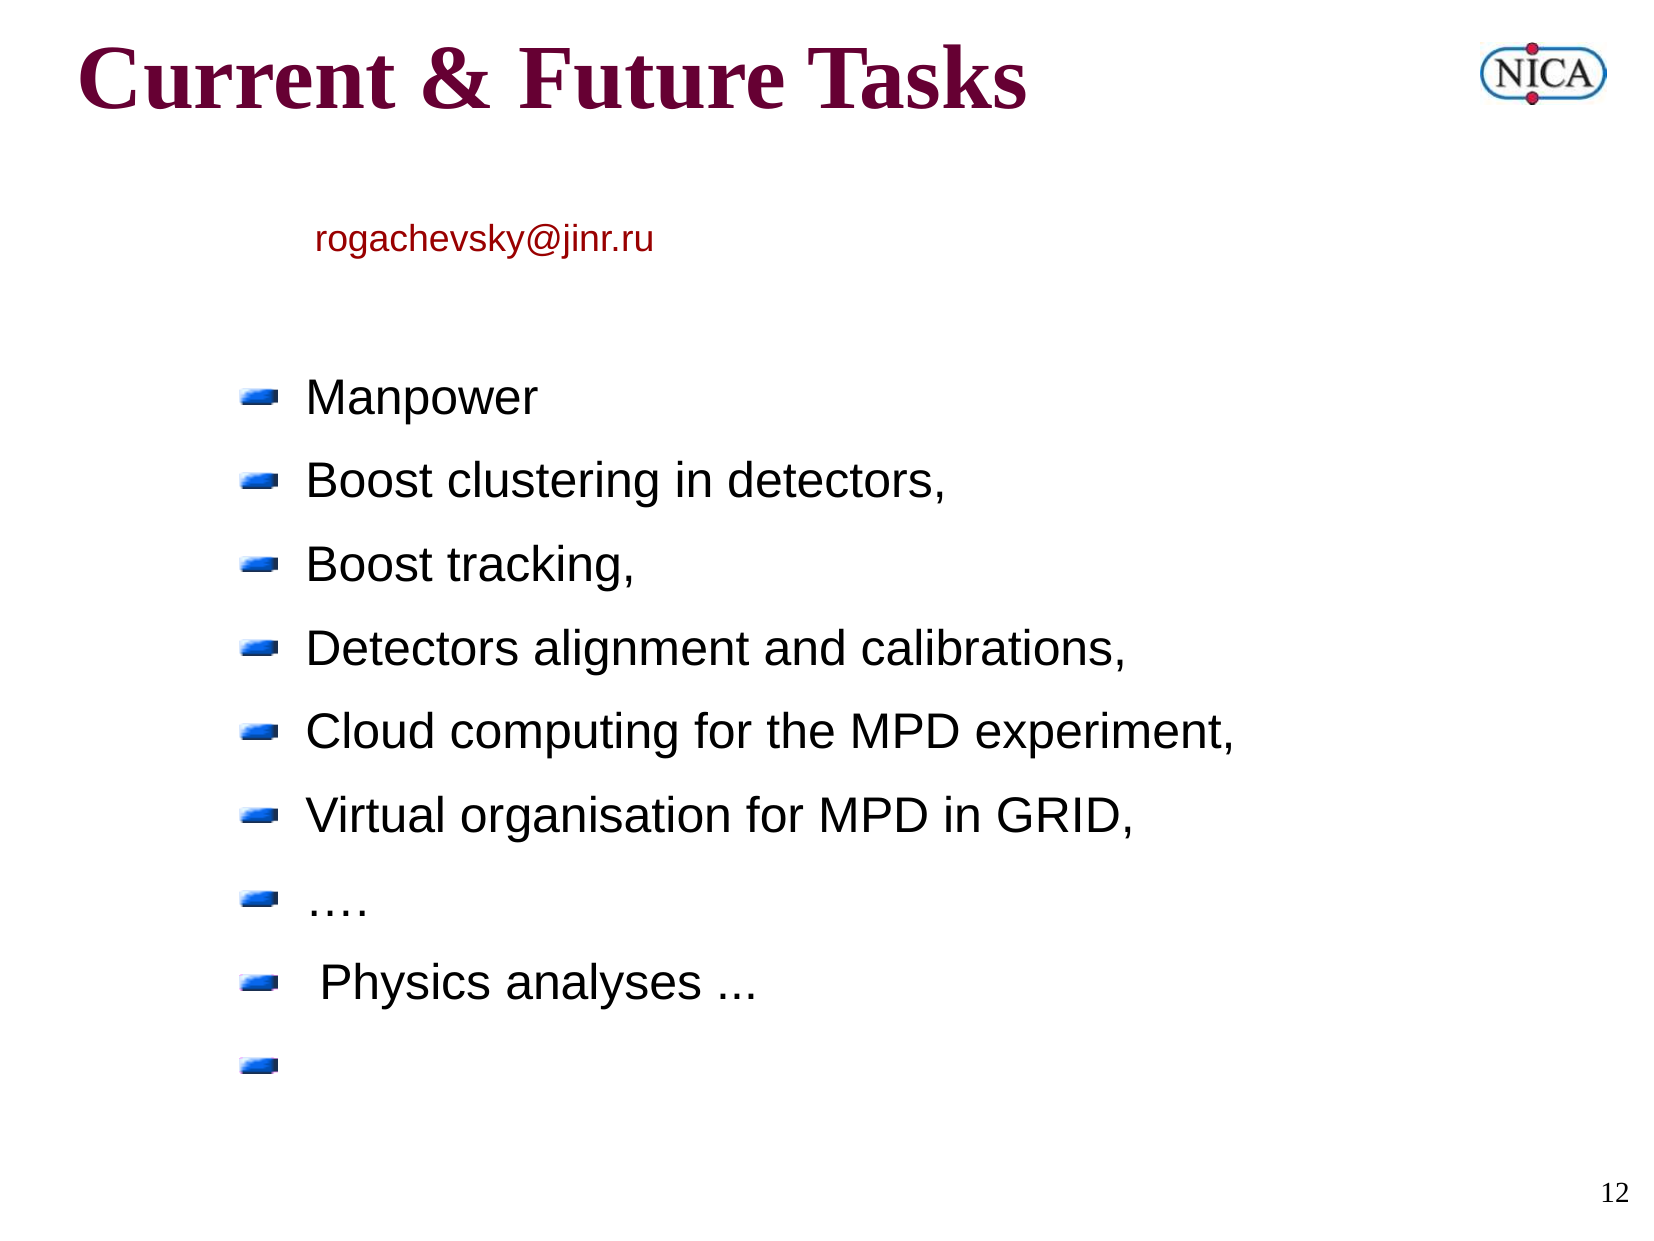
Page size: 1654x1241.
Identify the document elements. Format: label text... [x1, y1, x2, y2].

picture [1565, 42, 1607, 105]
text_box rogachevsky@jinr.ru [300, 210, 669, 267]
title Current & Future Tasks [76, 19, 1565, 136]
text_box Manpower Boost clustering in detectors, Boost tracking, Detectors alignment and calibrations, Cloud computing for the MPD experiment, Virtual organisation for MPD in GRID, …. Physics analyses ... [225, 333, 1282, 1074]
